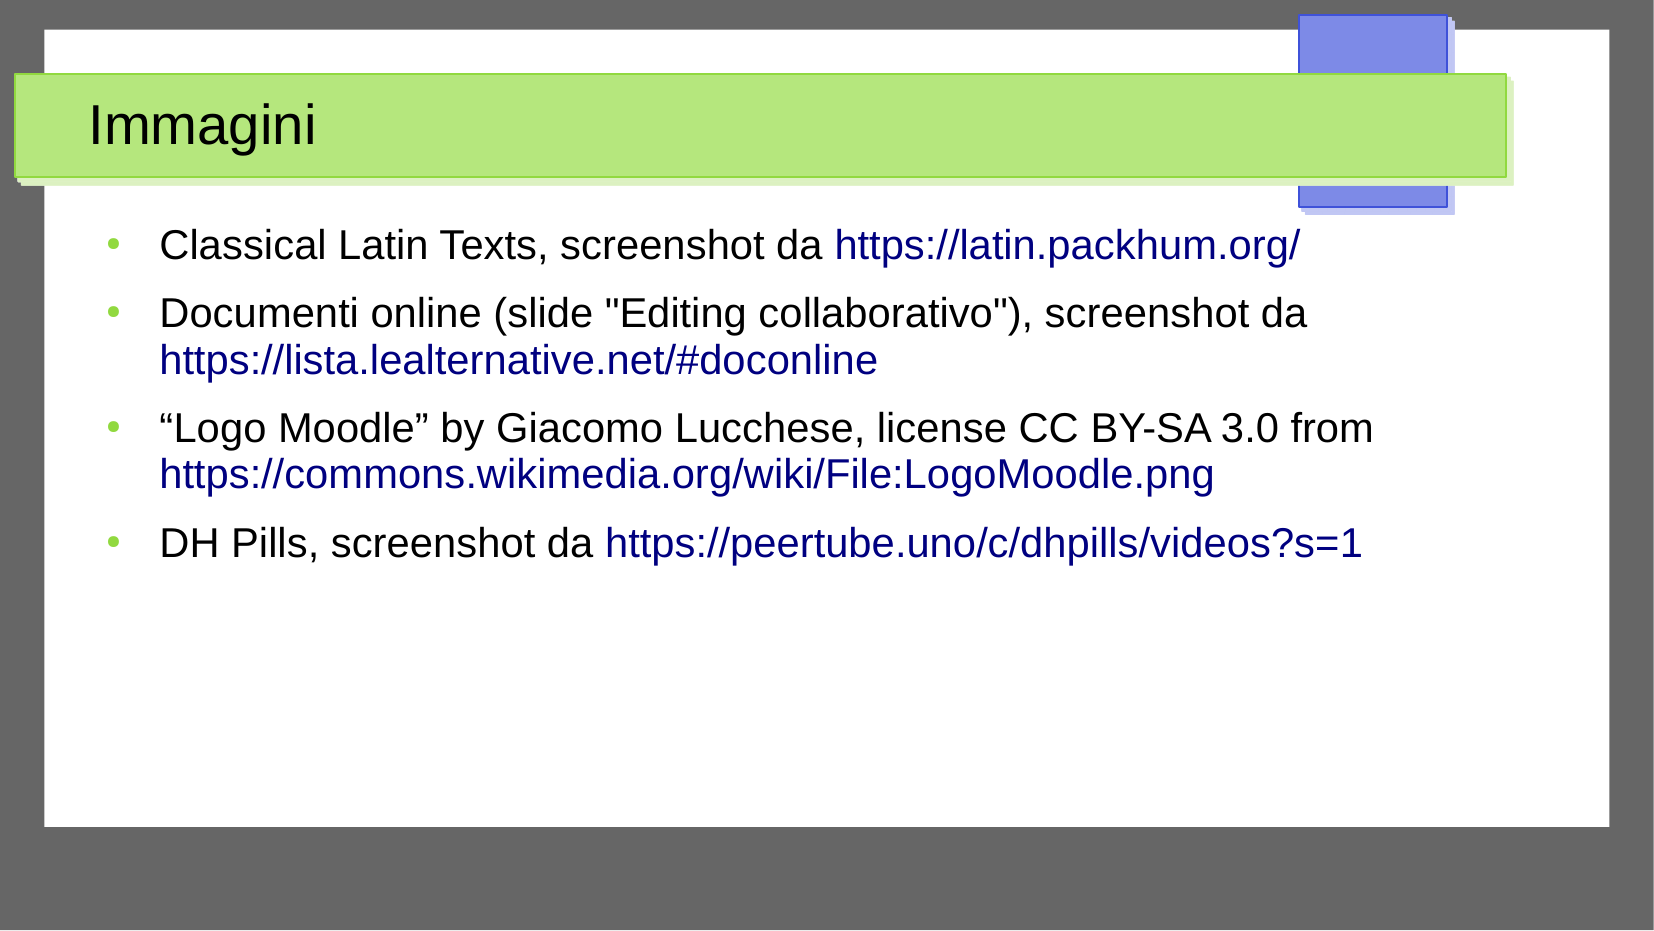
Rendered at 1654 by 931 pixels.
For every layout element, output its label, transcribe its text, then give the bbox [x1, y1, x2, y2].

list Classical Latin Texts, screenshot da https://latin.packhum.org/ Documenti online (slide "Editing collaborativo"), screenshot da https://lista.lealternative.net/#doconline “Logo Moodle” by Giacomo Lucchese, license CC BY-SA 3.0 from https://commons.wikimedia.org/wiki/File:LogoMoodle.png DH Pills, screenshot da https://peertube.uno/c/dhpills/videos?s=1 [88, 221, 1565, 813]
title Immagini [88, 73, 1506, 178]
